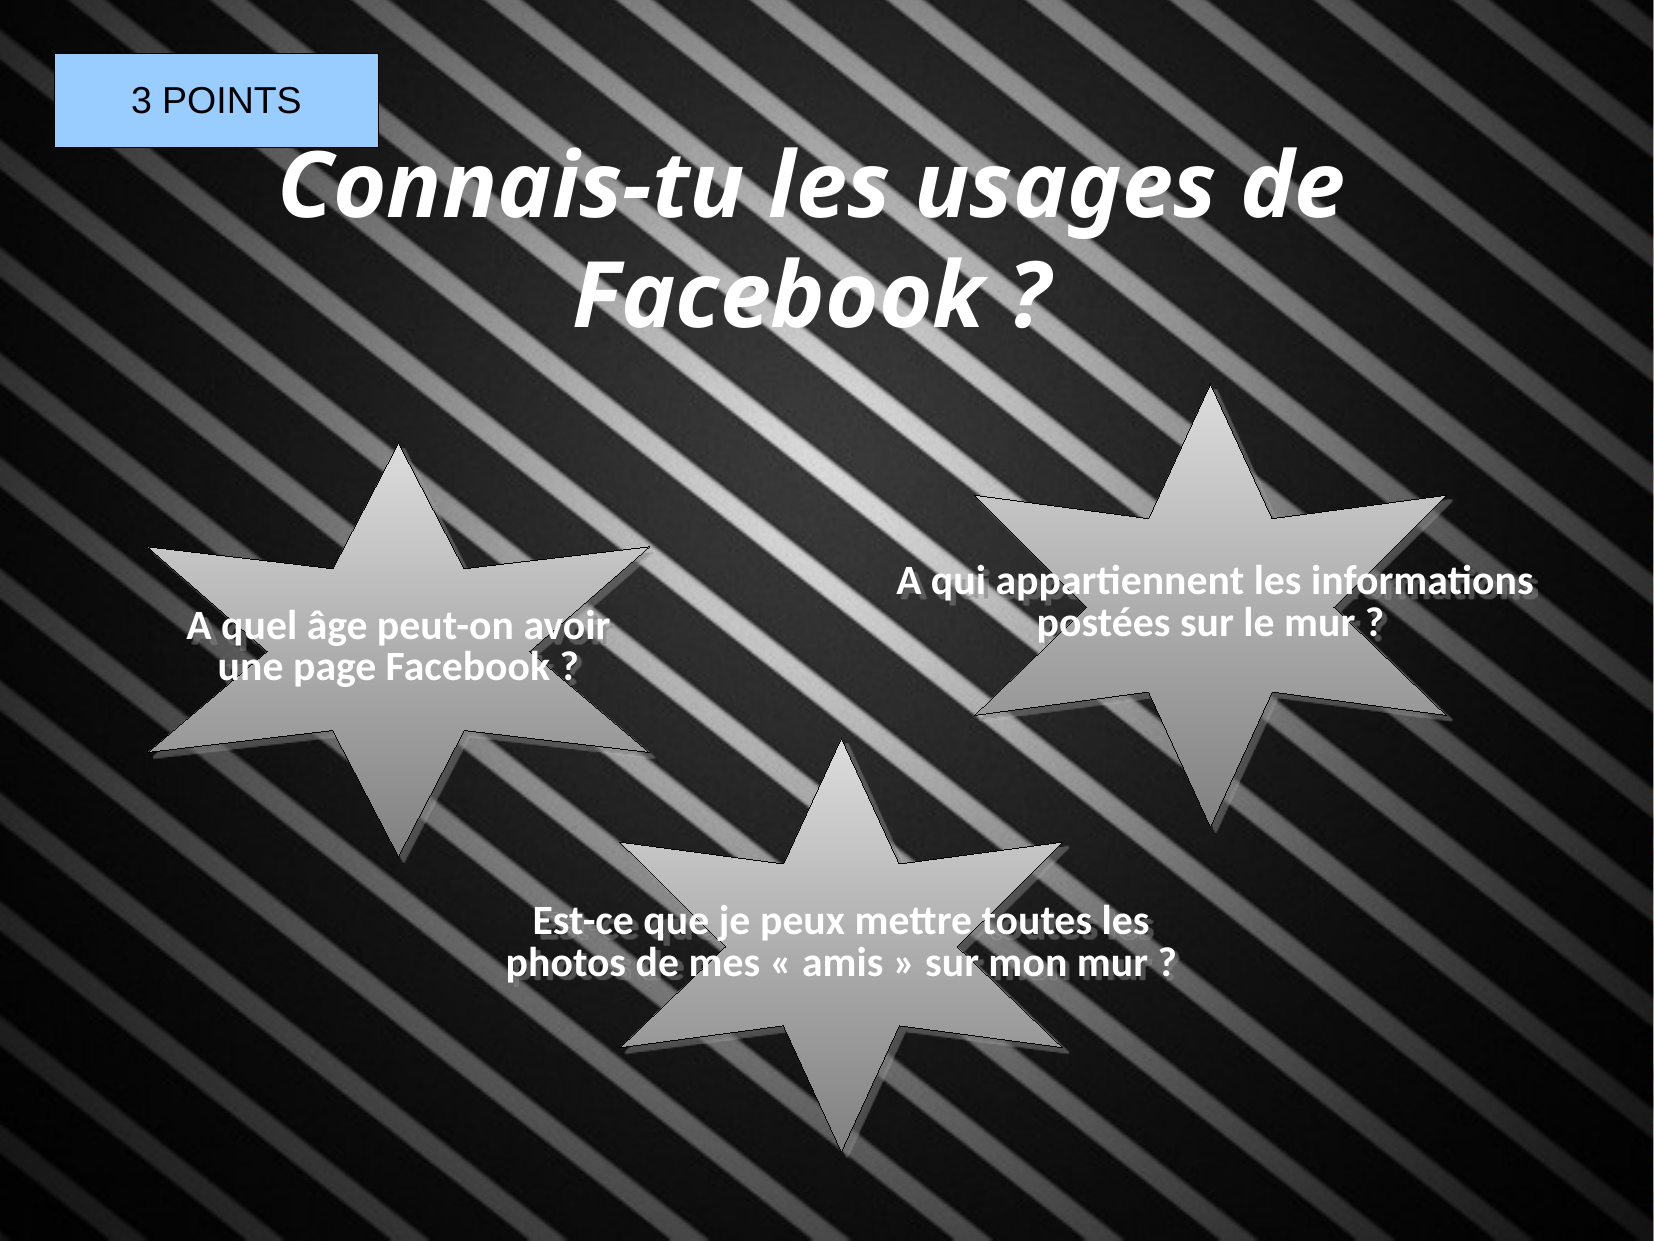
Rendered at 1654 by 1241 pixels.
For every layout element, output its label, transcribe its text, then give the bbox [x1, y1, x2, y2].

text_box A quel âge peut-on avoir une page Facebook ? [147, 442, 650, 857]
picture [0, 0, 1654, 1241]
text_box A qui appartiennent les informations postées sur le mur ? [974, 383, 1447, 827]
text_box Est-ce que je peux mettre toutes les photos de mes « amis » sur mon mur ? [619, 738, 1063, 1152]
text_box Connais-tu les usages de Facebook ? [177, 118, 1447, 355]
text_box 3 POINTS [54, 53, 379, 148]
